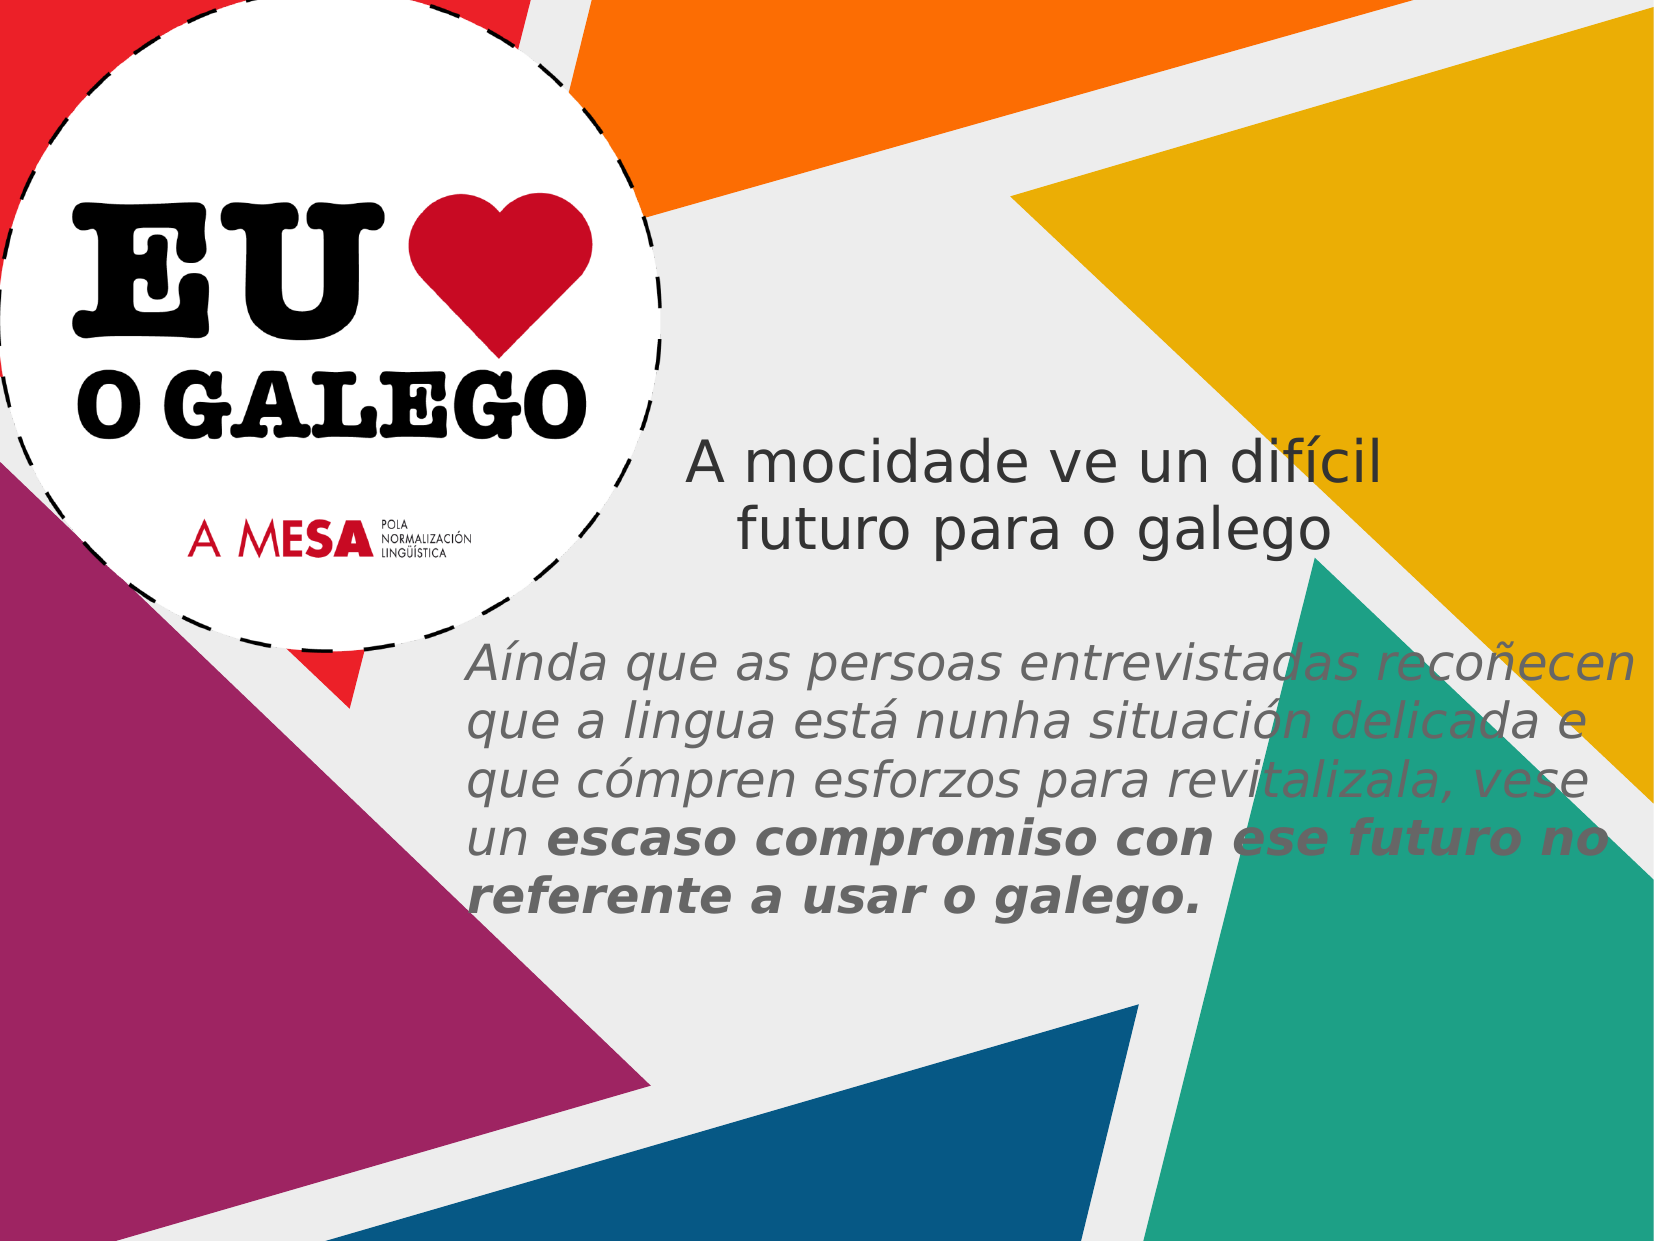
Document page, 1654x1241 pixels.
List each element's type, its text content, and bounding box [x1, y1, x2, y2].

list Aínda que as persoas entrevistadas recoñecen que a lingua está nunha situación delicada e que cómpren esforzos para revitalizala, vese un escaso compromiso con ese futuro no referente a usar o galego. [401, 377, 1654, 969]
picture [0, 0, 662, 653]
